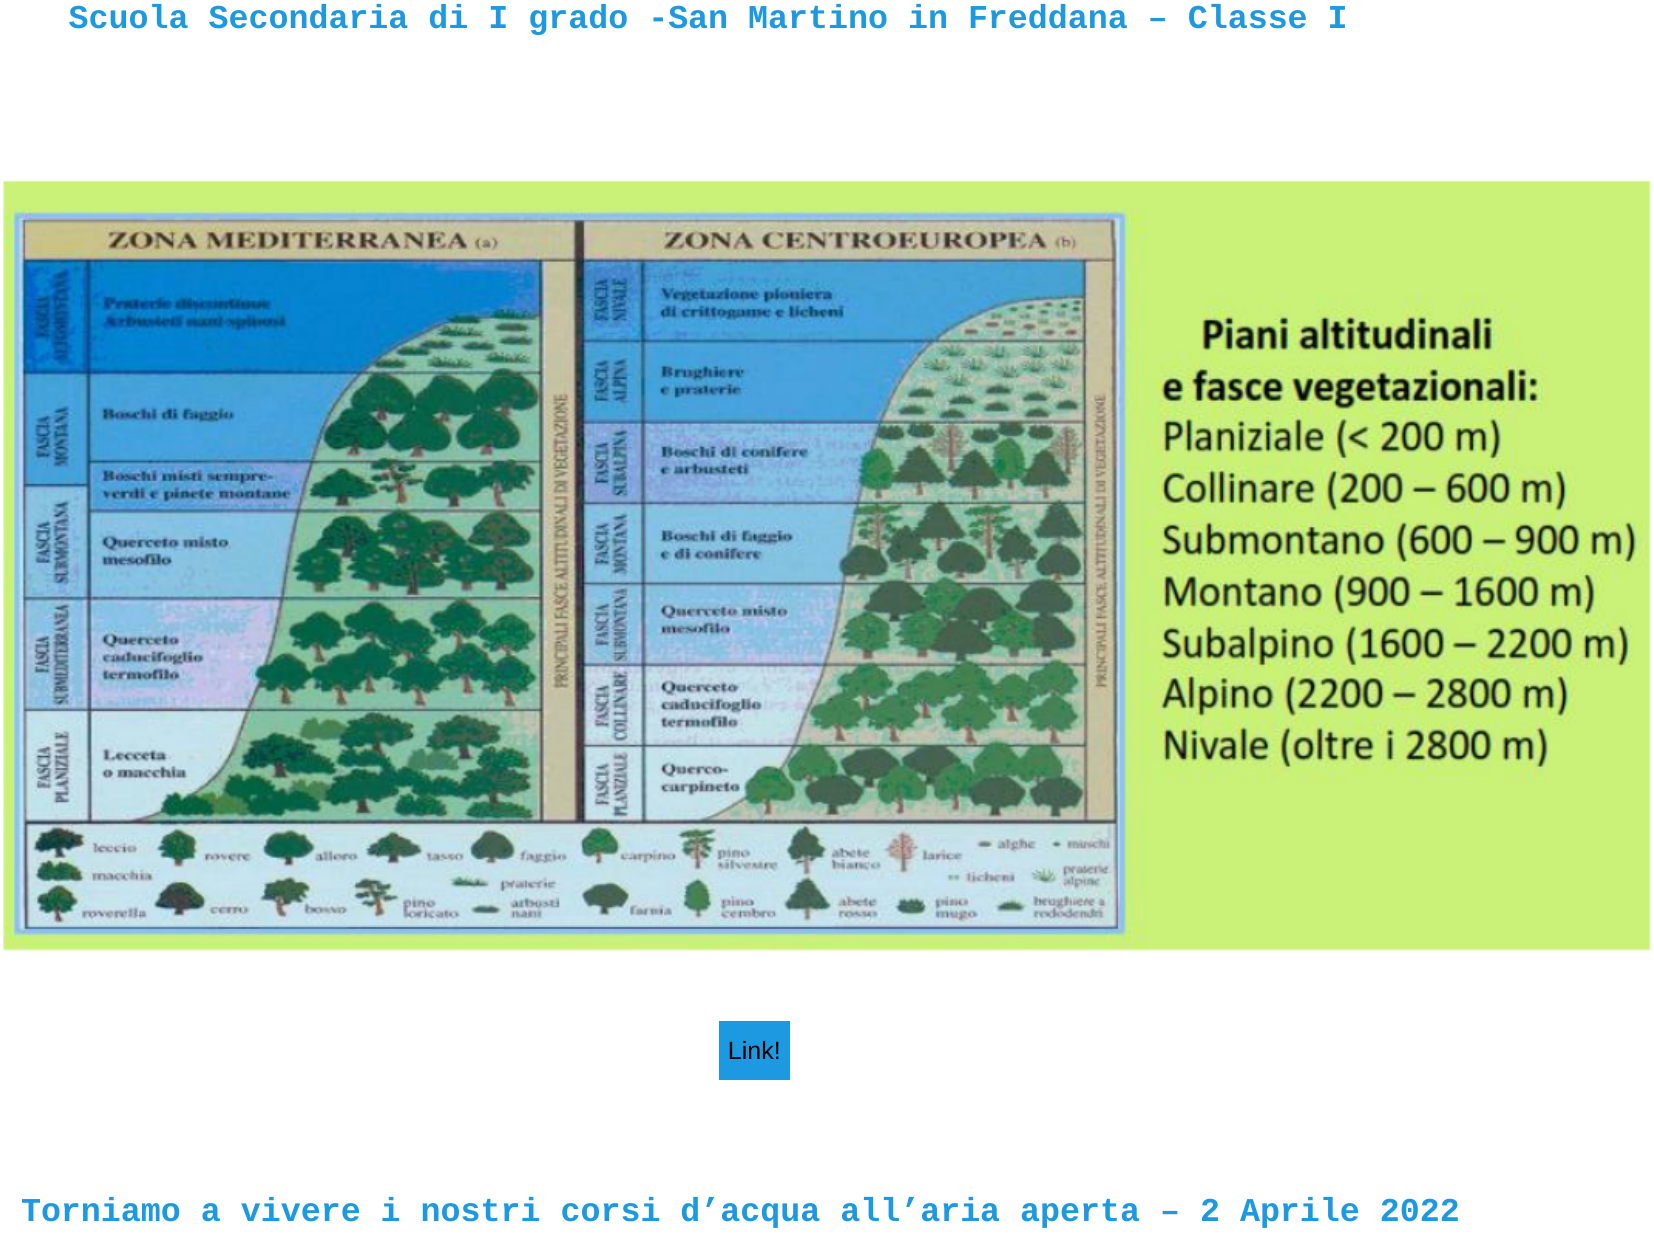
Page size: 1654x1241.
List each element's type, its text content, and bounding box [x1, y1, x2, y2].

text_box Torniamo a vivere i nostri corsi d’acqua all’aria aperta – 2 Aprile 2022 [5, 1179, 1477, 1241]
text_box Scuola Secondaria di I grado -San Martino in Freddana – Classe I [5, 3, 1412, 37]
picture [0, 180, 1654, 963]
